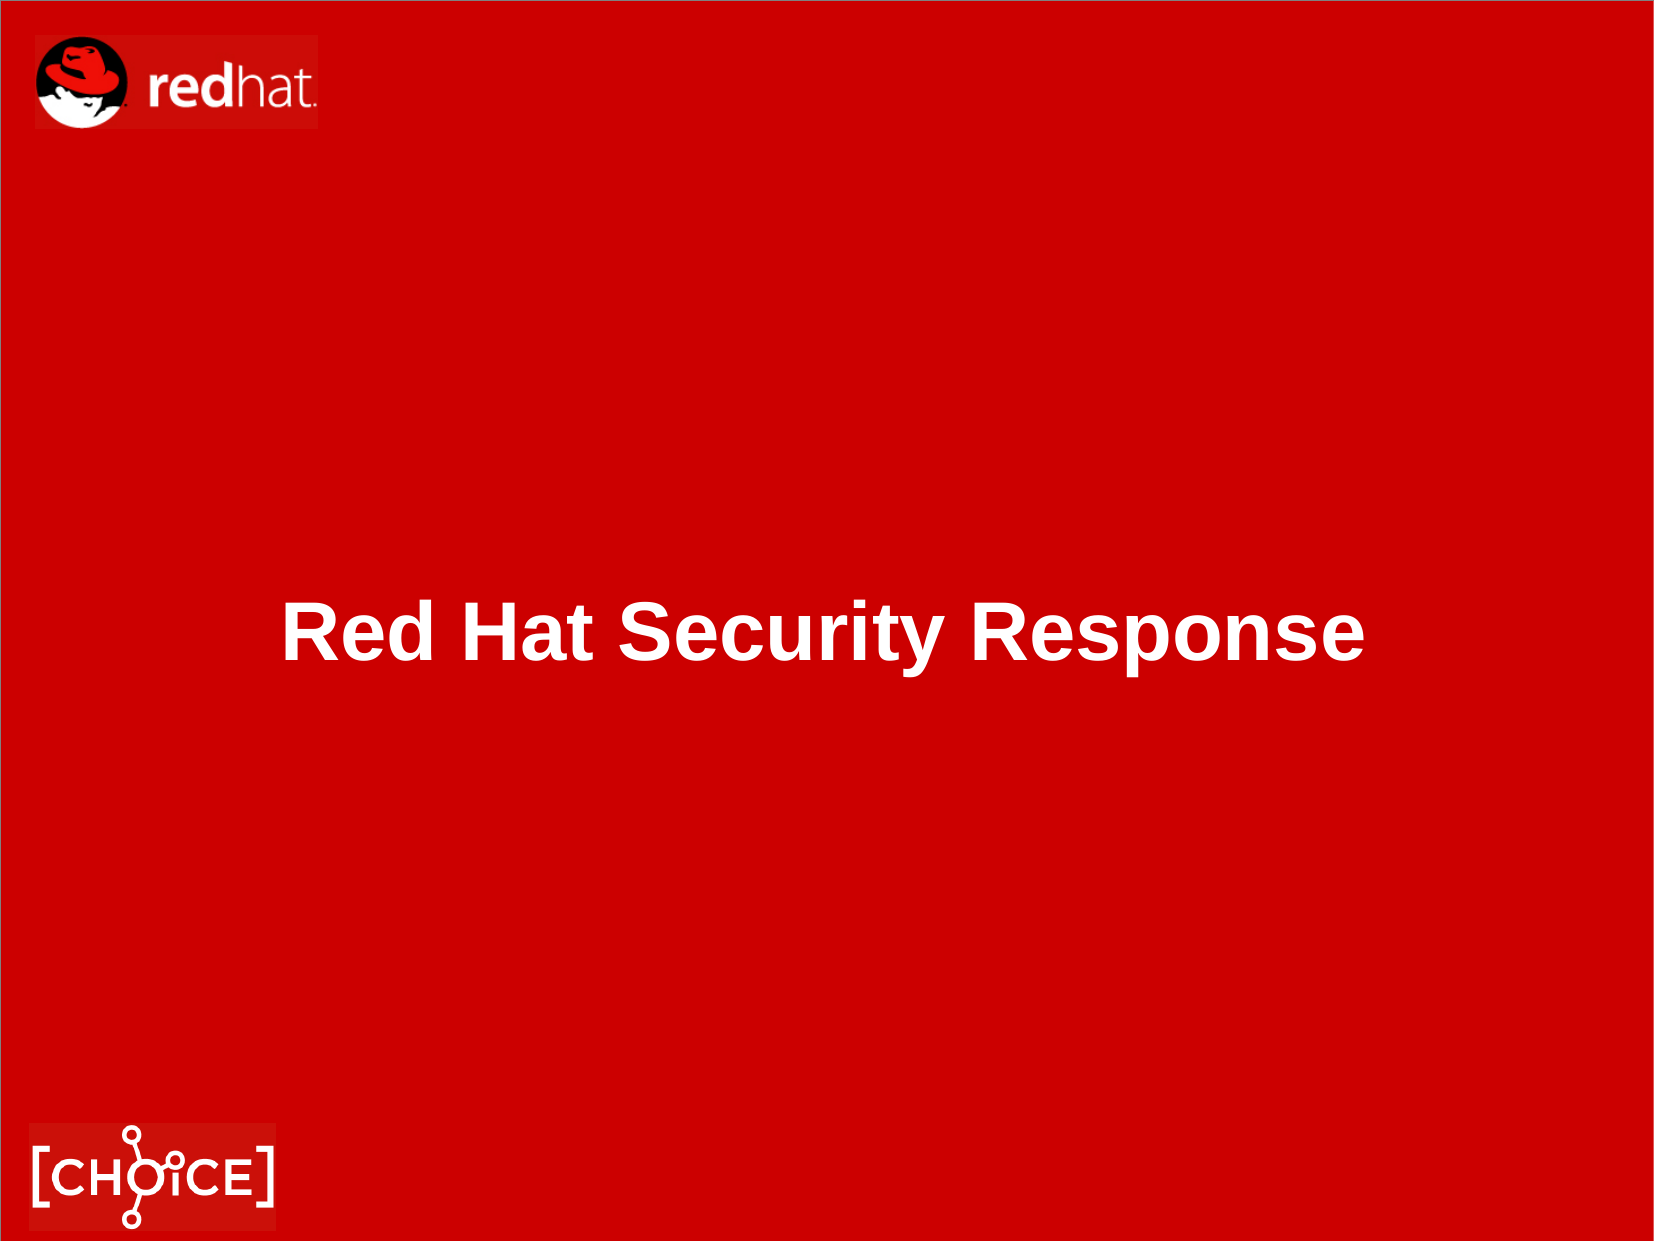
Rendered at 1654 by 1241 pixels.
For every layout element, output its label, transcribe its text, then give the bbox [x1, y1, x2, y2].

picture [29, 1123, 276, 1231]
picture [35, 35, 318, 129]
subtitle Red Hat Security Response [120, 198, 1527, 1067]
